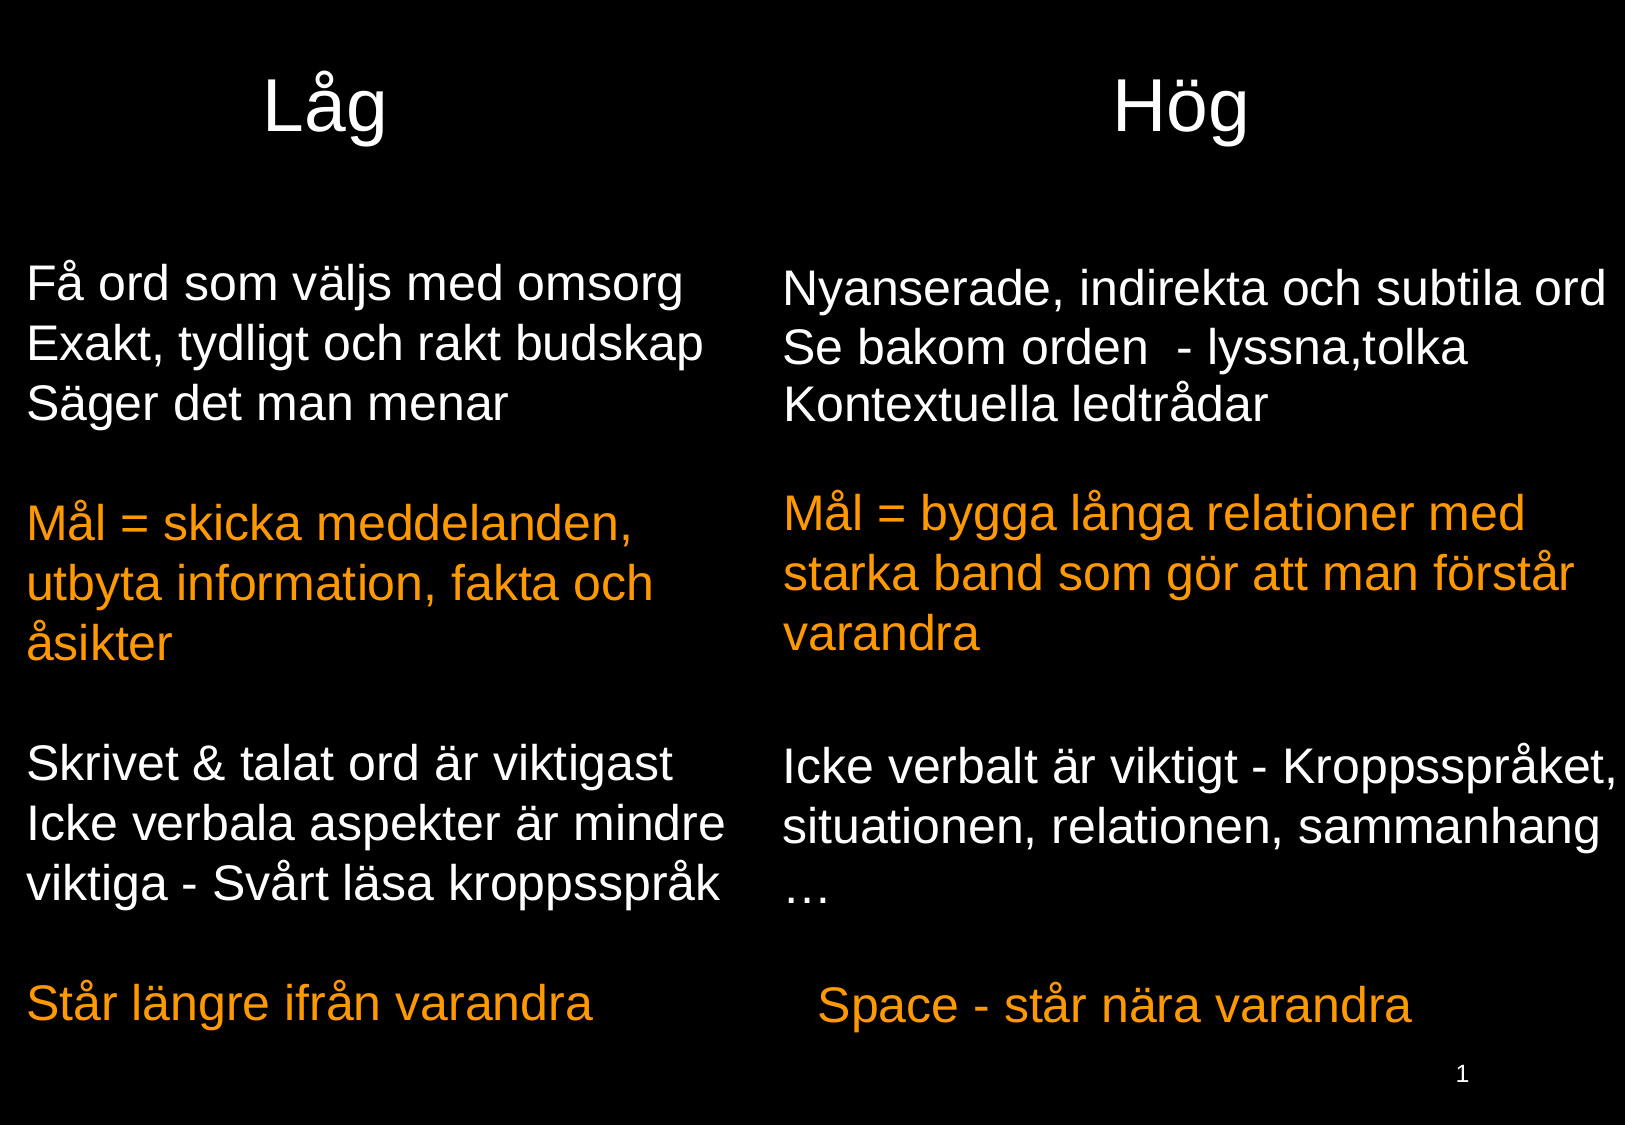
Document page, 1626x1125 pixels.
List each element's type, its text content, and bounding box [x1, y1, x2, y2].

text_box Space - står nära varandra [803, 964, 1428, 1040]
text_box Mål = bygga långa relationer med starka band som gör att man förstår varandra [768, 413, 1626, 669]
text_box Icke verbalt är viktigt - Kroppsspråket, situationen, relationen, sammanhang … [767, 726, 1626, 922]
text_box Se bakom orden - lyssna,tolka [767, 307, 1512, 383]
text_box Få ord som väljs med omsorg Exakt, tydligt och rakt budskap Säger det man menar Mål = skicka meddelanden, utbyta information, fakta och åsikter Skrivet & talat ord är viktigast Icke verbala aspekter är mindre viktiga - Svårt läsa kroppsspråk Står längre ifrån varandra [11, 122, 744, 1039]
text_box Låg [247, 48, 403, 154]
text_box Kontextuella ledtrådar [768, 383, 1406, 413]
text_box Nyanserade, indirekta och subtila ord [767, 247, 1626, 323]
text_box 1 [1440, 1050, 1583, 1111]
text_box Hög [1062, 48, 1300, 154]
